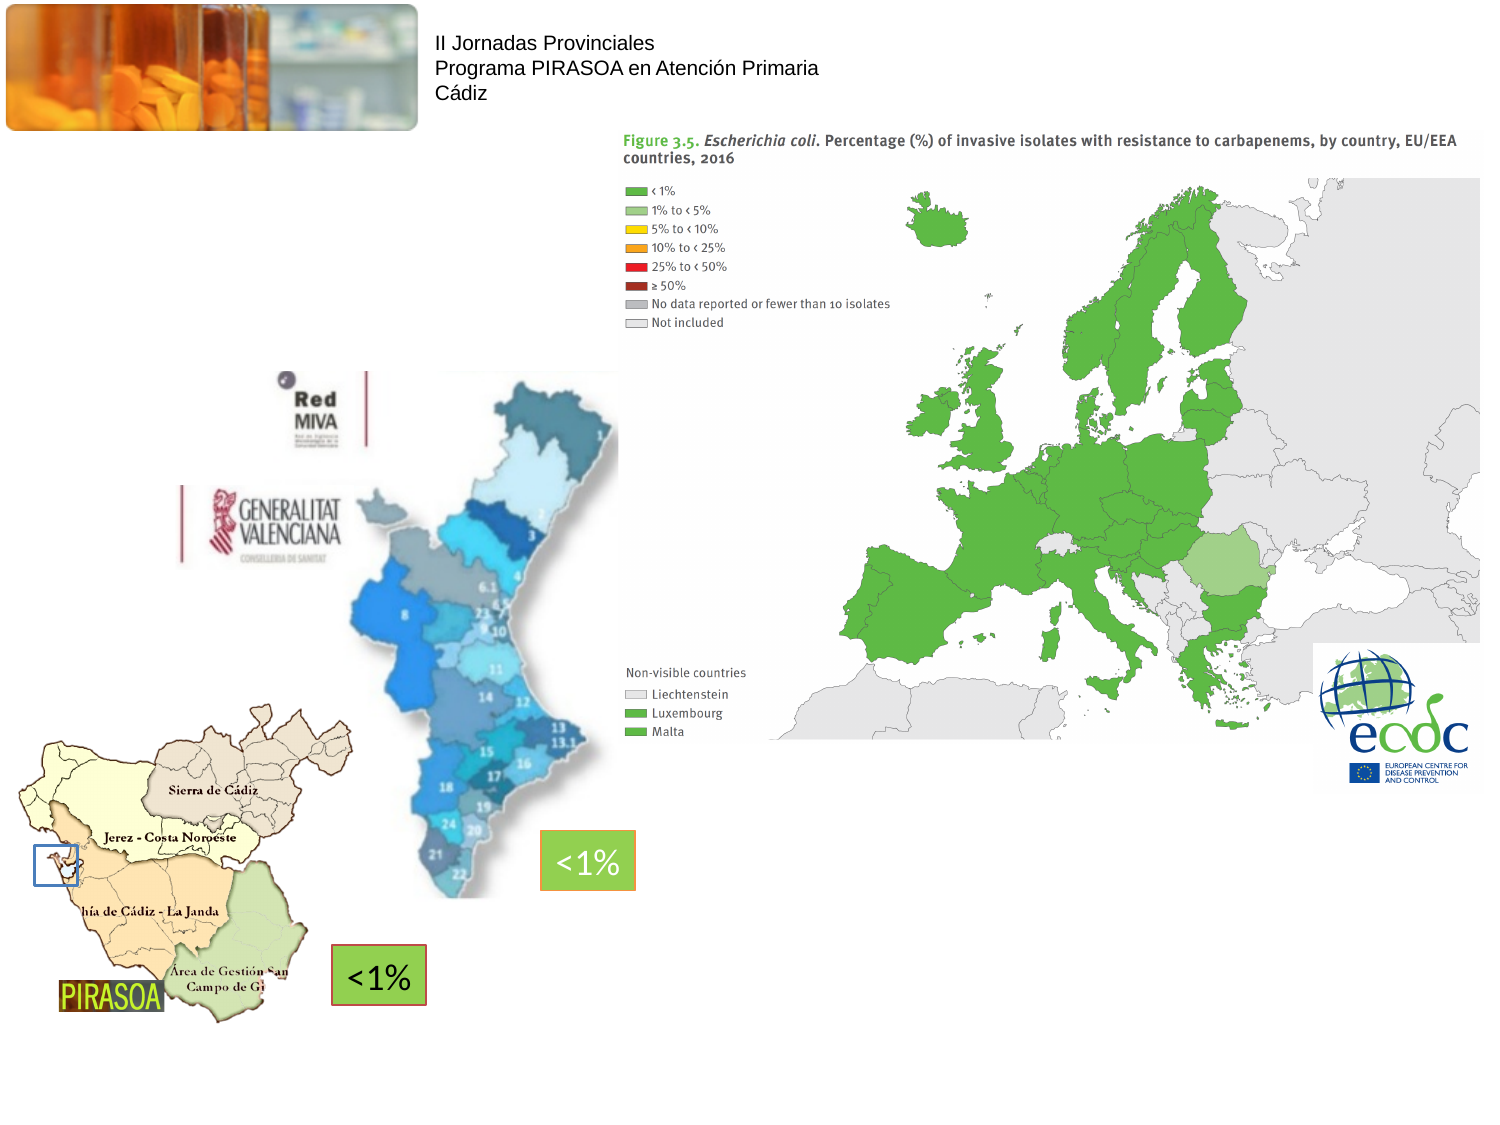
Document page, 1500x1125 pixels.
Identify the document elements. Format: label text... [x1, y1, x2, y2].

text_box II Jornadas Provinciales Programa PIRASOA en Atención Primaria Cádiz [420, 22, 882, 112]
picture [5, 4, 420, 131]
text_box <1% [540, 830, 635, 891]
text_box <1% [332, 945, 427, 1006]
picture [0, 130, 1484, 1034]
